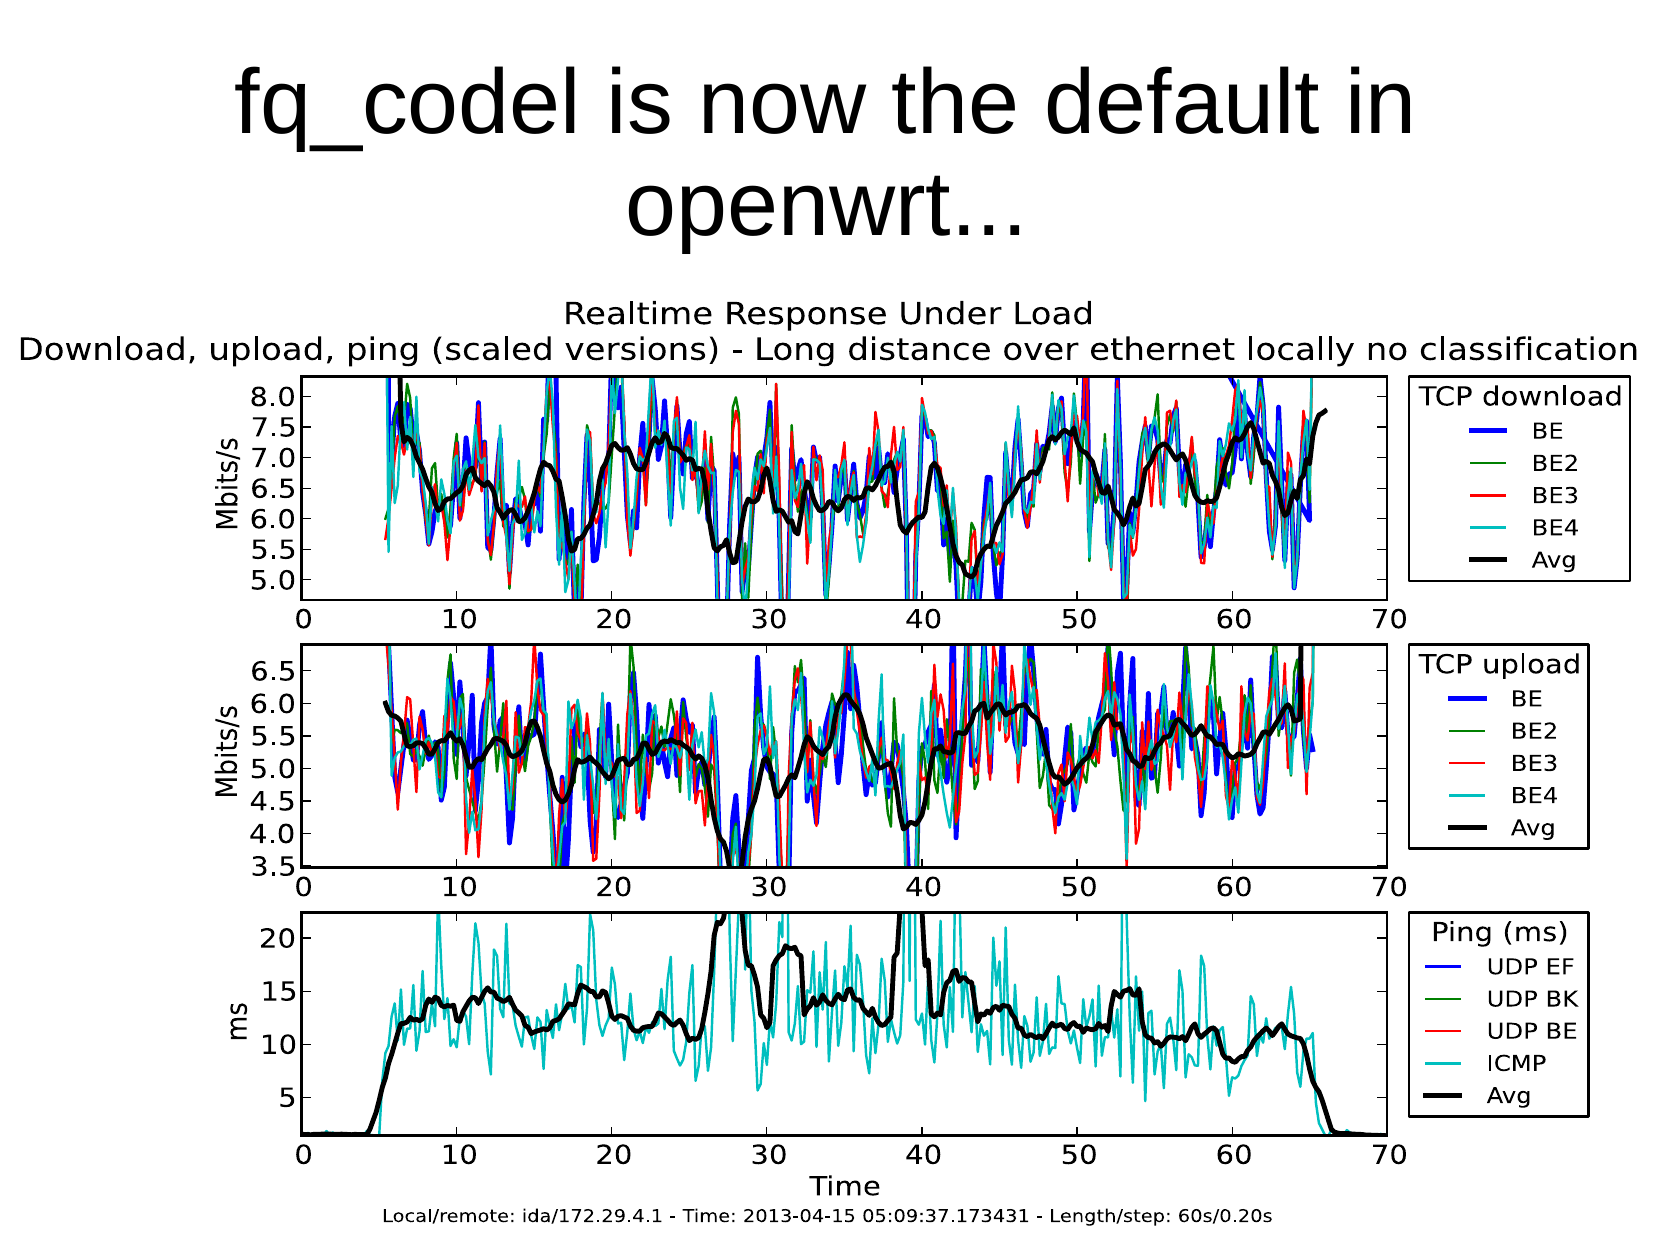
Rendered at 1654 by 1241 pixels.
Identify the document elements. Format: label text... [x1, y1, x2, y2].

title fq_codel is now the default in openwrt... [82, 49, 1571, 257]
picture [0, 285, 1654, 1241]
